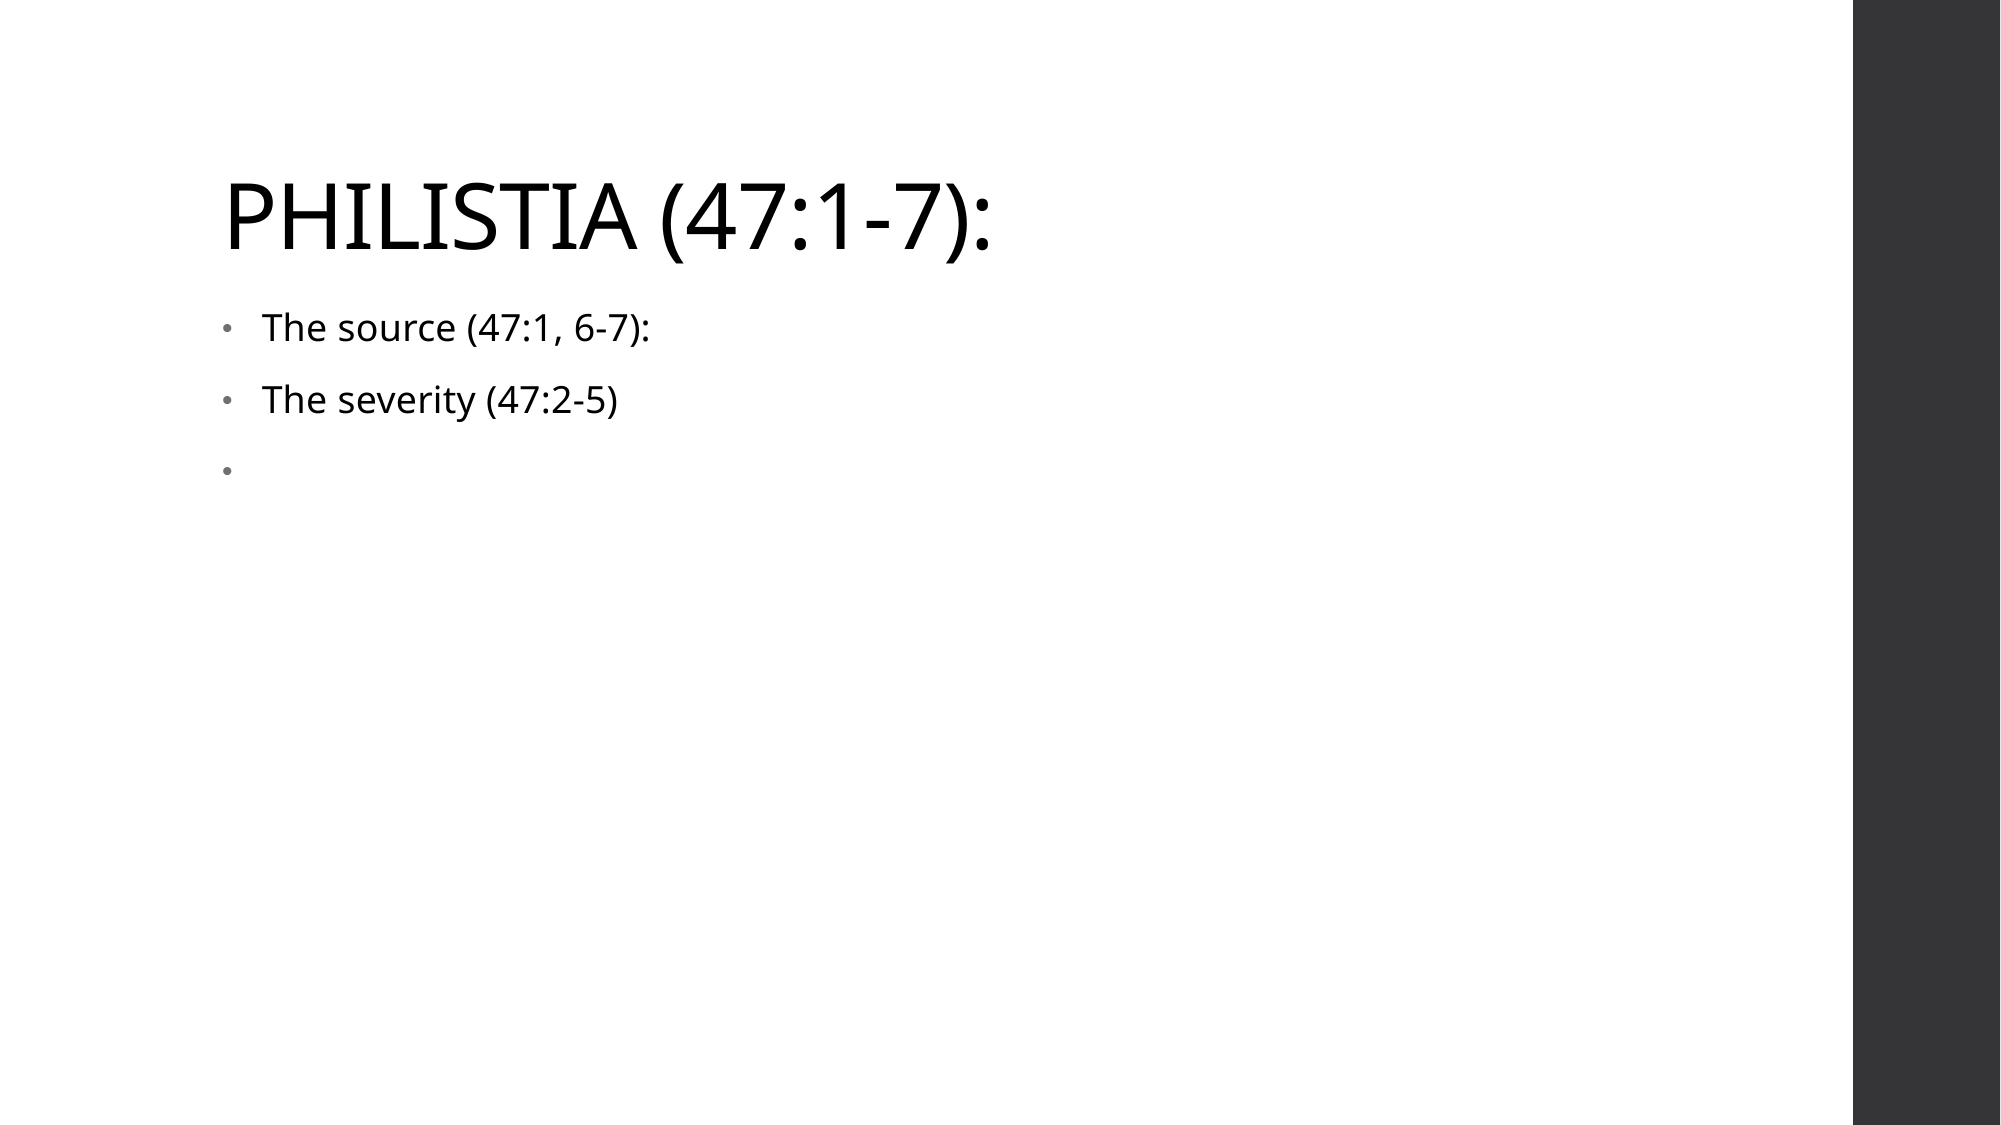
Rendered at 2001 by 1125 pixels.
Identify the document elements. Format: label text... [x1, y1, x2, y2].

title PHILISTIA (47:1-7): [206, 60, 1797, 278]
list The source (47:1, 6-7): The severity (47:2-5) [206, 299, 1617, 1014]
